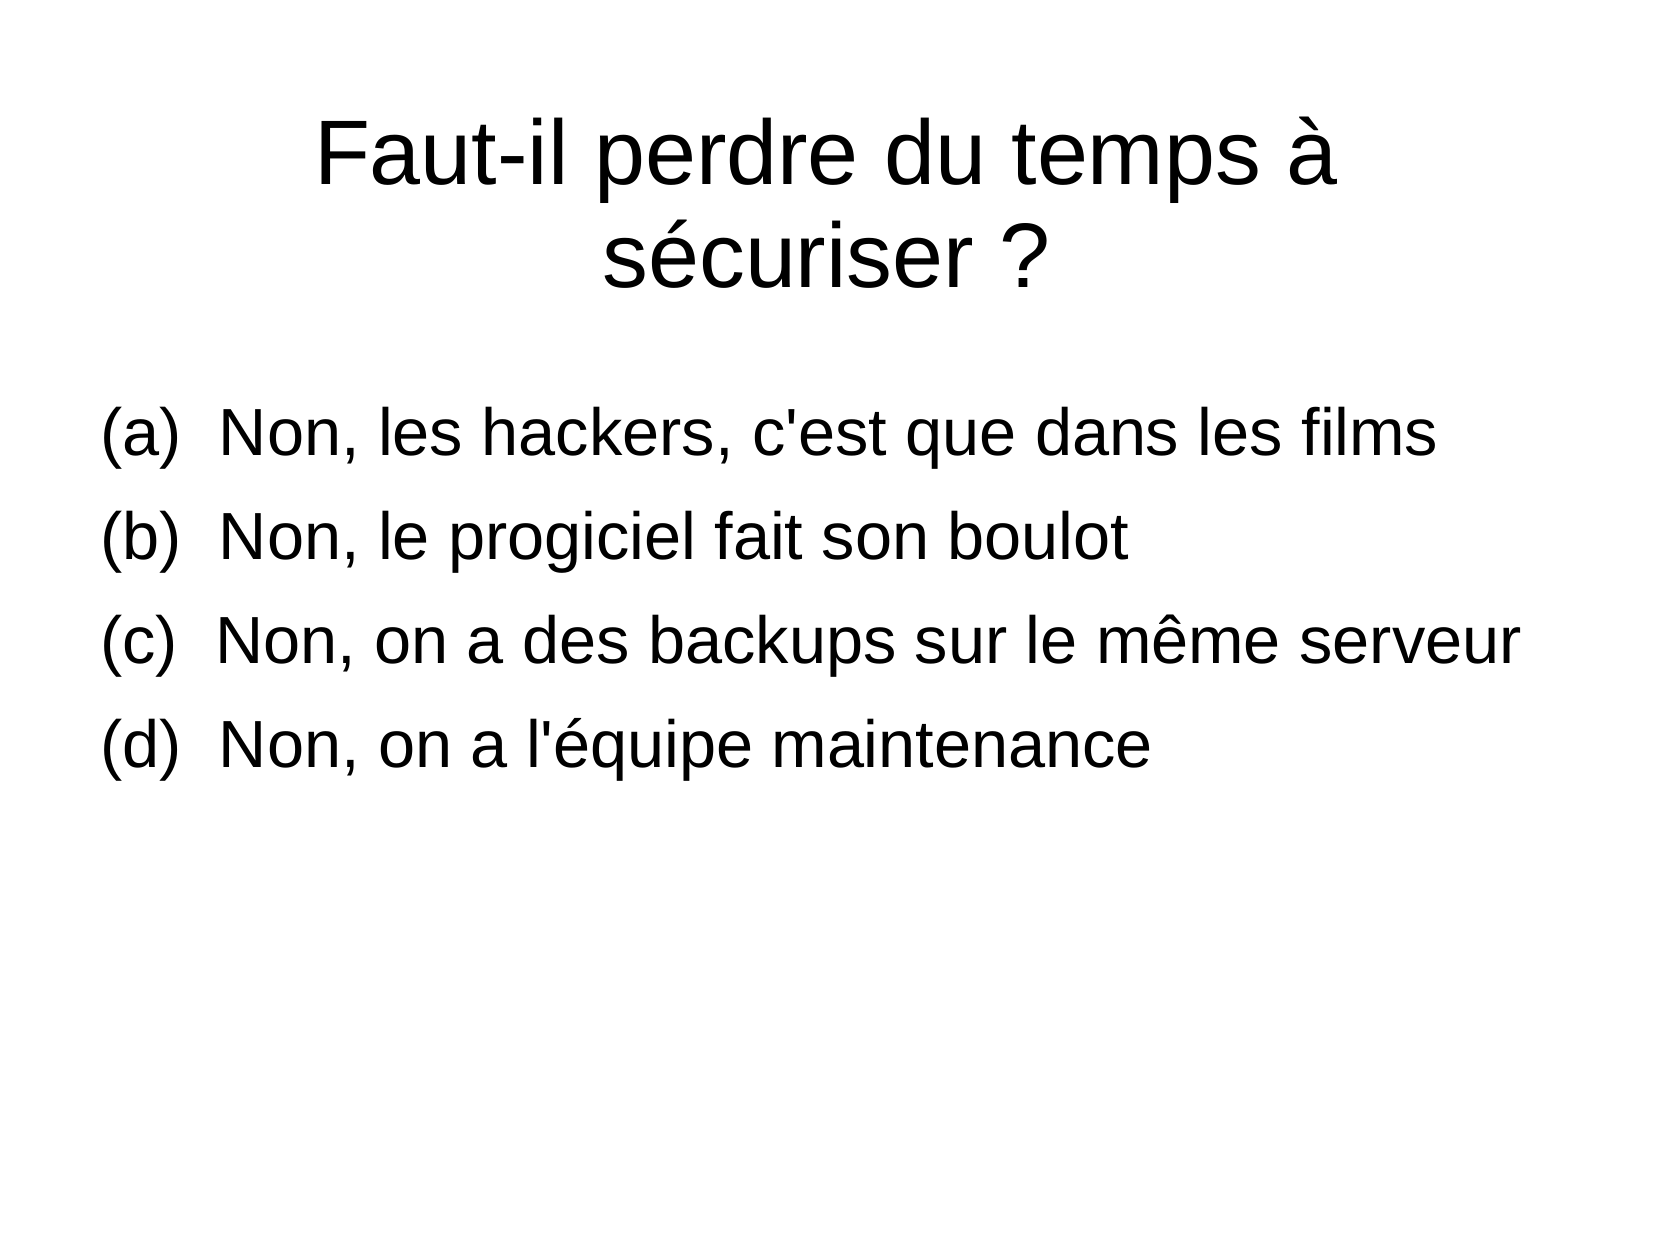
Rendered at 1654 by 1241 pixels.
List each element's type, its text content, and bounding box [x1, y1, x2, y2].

list Non, les hackers, c'est que dans les films Non, le progiciel fait son boulot Non, on a des backups sur le même serveur Non, on a l'équipe maintenance [82, 290, 1571, 1109]
title Faut-il perdre du temps à sécuriser ? [82, 0, 1571, 290]
